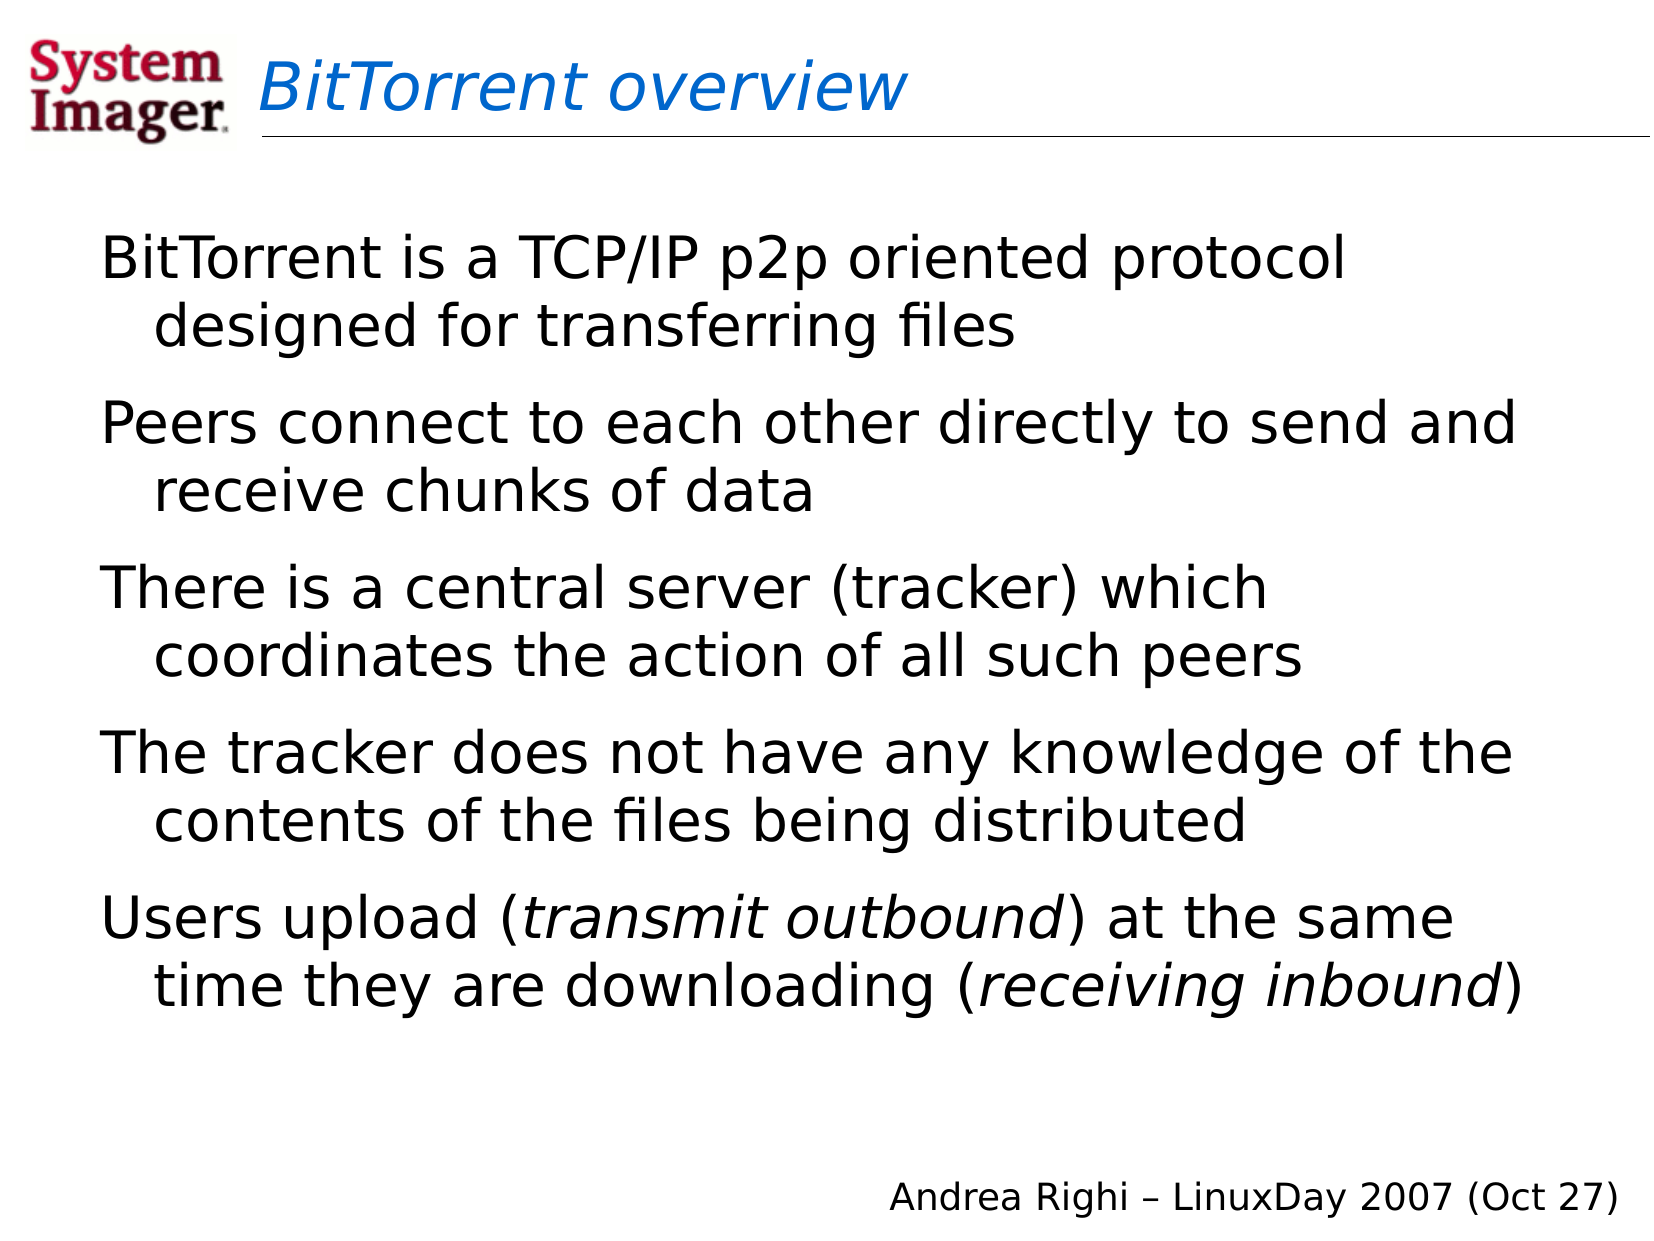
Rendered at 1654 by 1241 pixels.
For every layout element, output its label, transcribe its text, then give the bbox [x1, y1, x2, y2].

title BitTorrent overview [258, 47, 1529, 126]
list BitTorrent is a TCP/IP p2p oriented protocol designed for transferring files Peers connect to each other directly to send and receive chunks of data There is a central server (tracker) which coordinates the action of all such peers The tracker does not have any knowledge of the contents of the files being distributed Users upload (transmit outbound) at the same time they are downloading (receiving inbound) [82, 225, 1571, 1095]
picture [25, 34, 237, 151]
